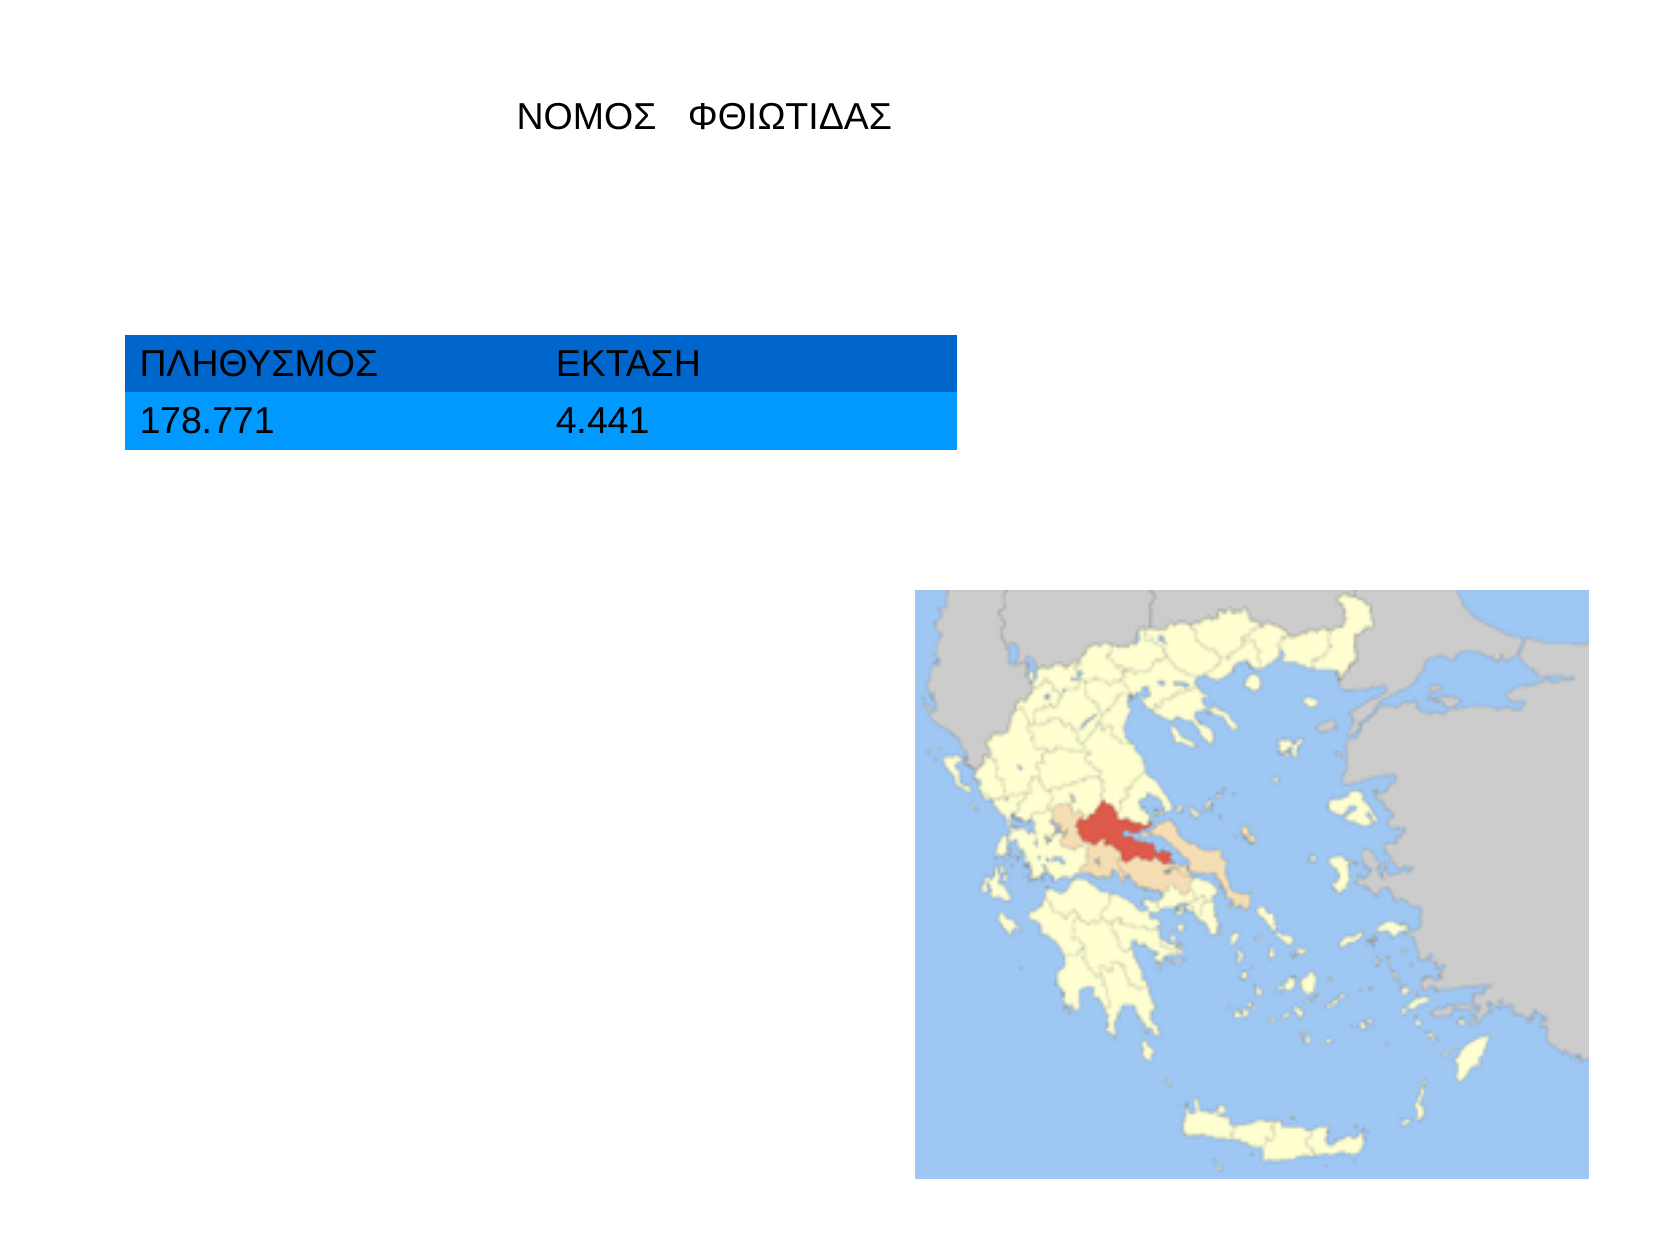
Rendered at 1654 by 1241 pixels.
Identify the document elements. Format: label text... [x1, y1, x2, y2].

table_header ΕΚΤΑΣΗ [541, 335, 957, 392]
text_box ΝΟΜΟΣ ΦΘΙΩΤΙΔΑΣ [501, 88, 1152, 146]
picture [915, 590, 1589, 1179]
table_cell 4.441 [541, 392, 957, 450]
table_header ΠΛΗΘΥΣΜΟΣ [125, 335, 541, 392]
table_cell 178.771 [125, 392, 541, 450]
